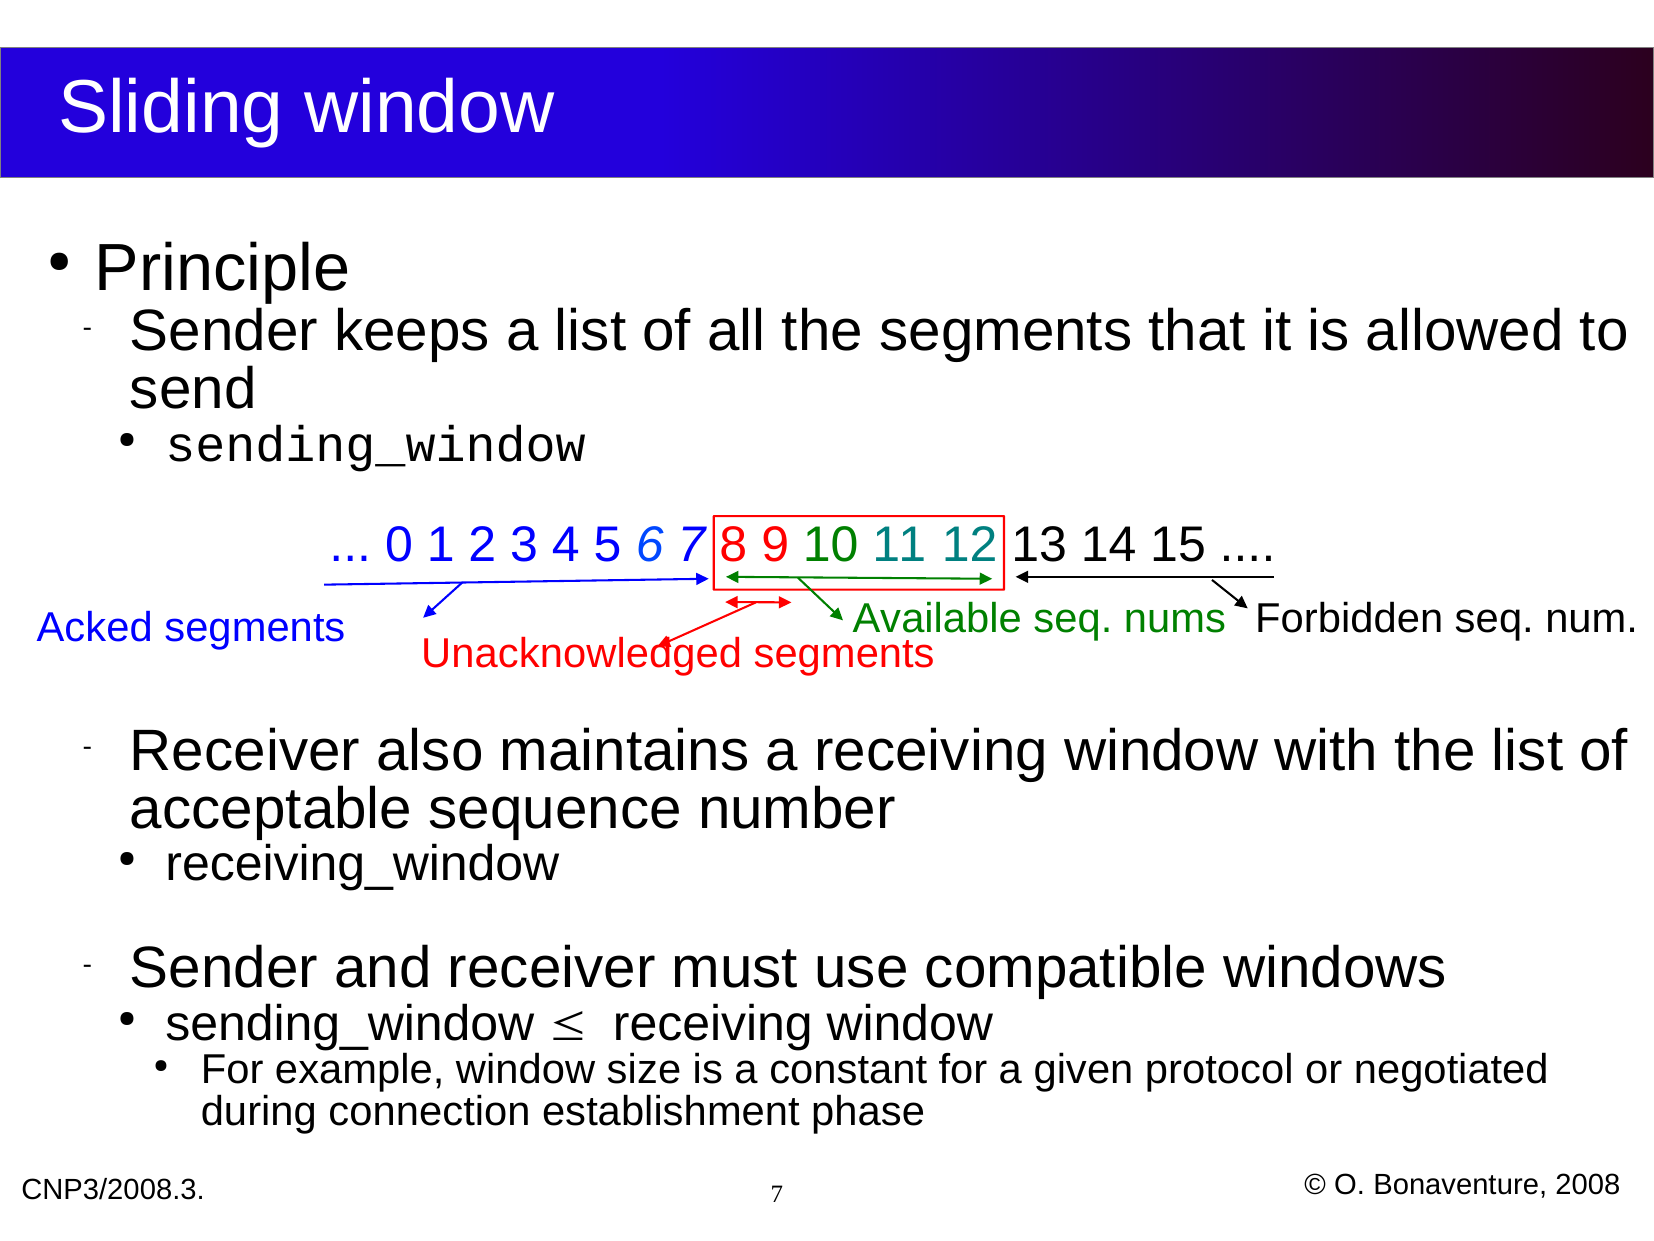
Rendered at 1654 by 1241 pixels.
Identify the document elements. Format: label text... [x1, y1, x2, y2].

text_box ... 0 1 2 3 4 5 6 7 8 9 10 11 12 13 14 15 .... [329, 520, 712, 572]
text_box ... 0 1 2 3 4 5 6 7 8 9 10 11 12 13 14 15 .... [715, 520, 1002, 572]
text_box Unacknowledged segments [421, 634, 936, 677]
text_box Forbidden seq. num. [1255, 598, 1639, 641]
text_box ... 0 1 2 3 4 5 6 7 8 9 10 11 12 13 14 15 .... [1006, 520, 1277, 572]
text_box Acked segments [36, 608, 346, 651]
text_box CNP3/2008.3. [21, 1176, 47, 1212]
list Principle Sender keeps a list of all the segments that it is allowed to send sending_window Receiver also maintains a receiving window with the list of acceptable sequence number receiving_window Sender and receiver must use compatible windows sending_window ≤receiving window For example, window size is a constant for a given protocol or negotiated during connection establishment phase [47, 236, 1654, 1241]
text_box Available seq. nums [852, 598, 1227, 641]
title Sliding window [10, 0, 1000, 219]
